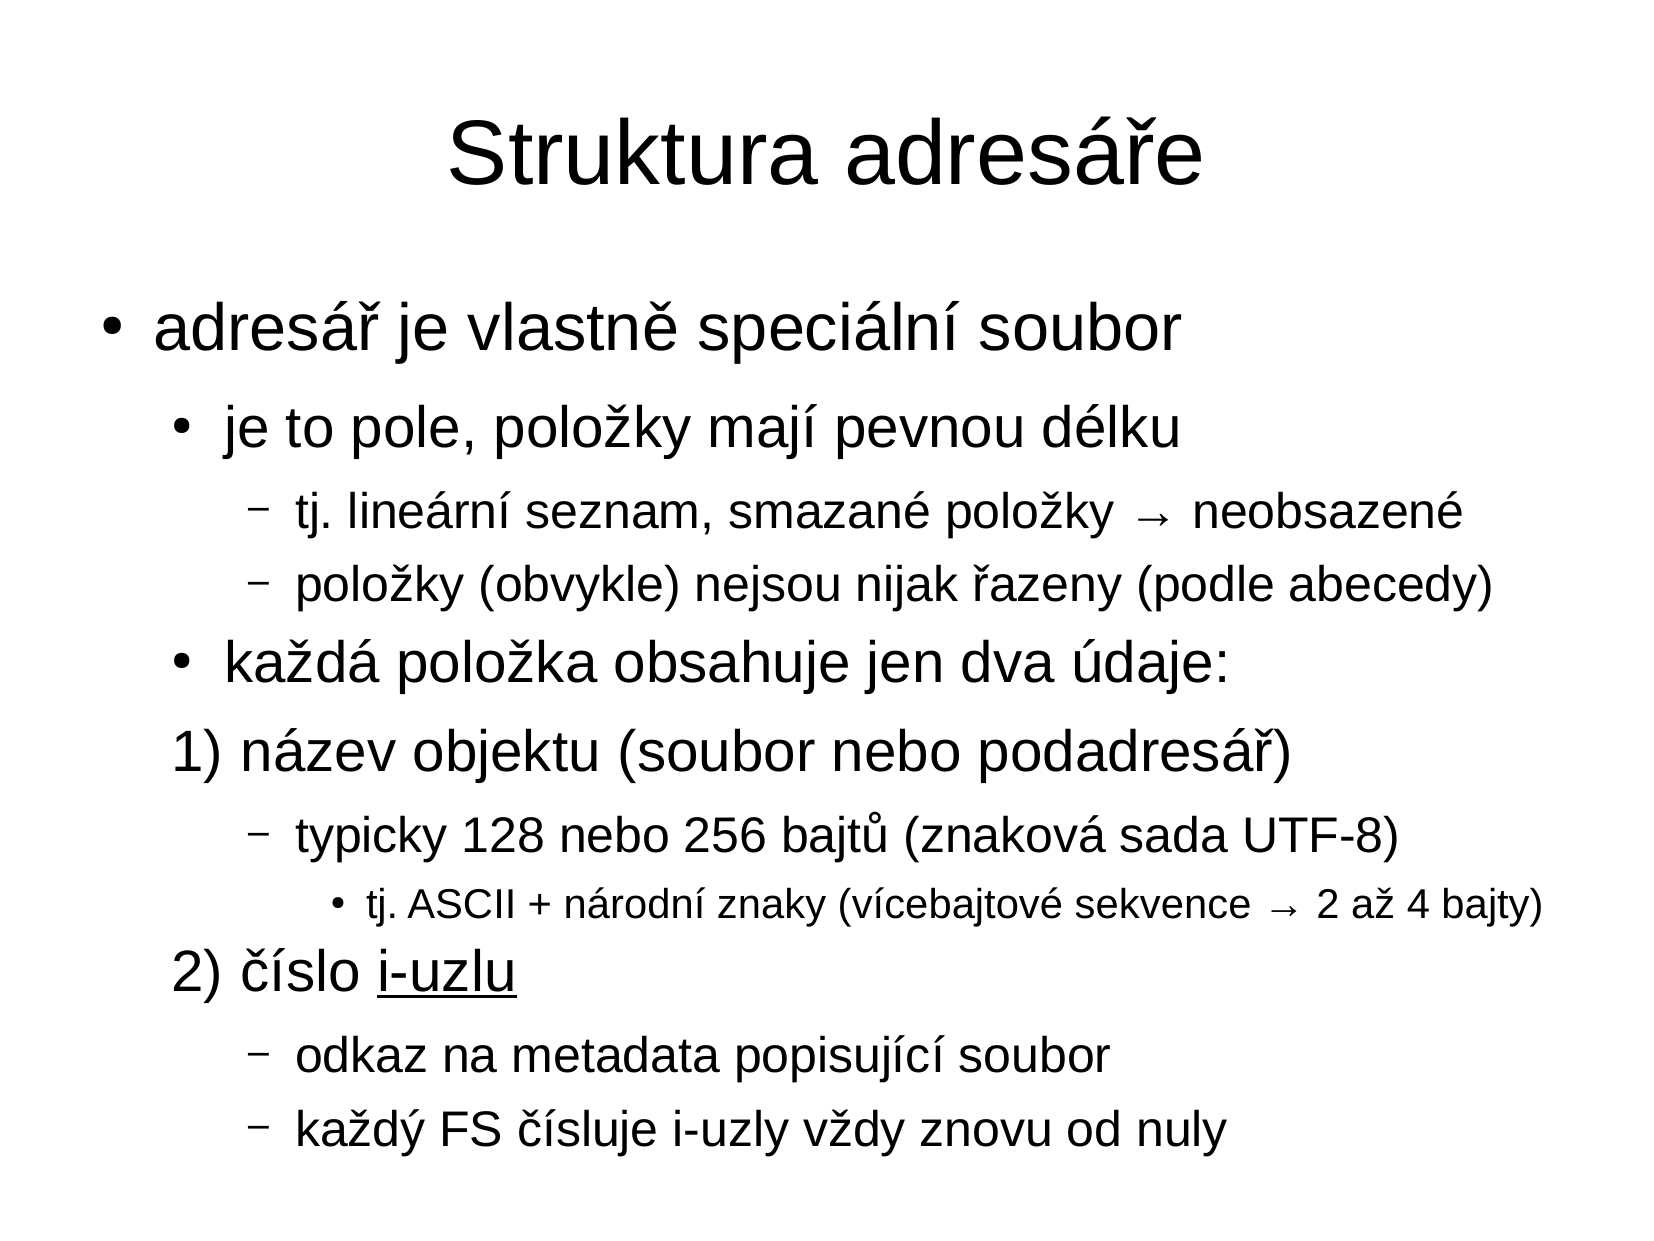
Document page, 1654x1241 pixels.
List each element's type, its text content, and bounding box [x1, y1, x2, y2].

list adresář je vlastně speciální soubor je to pole, položky mají pevnou délku tj. lineární seznam, smazané položky → neobsazené položky (obvykle) nejsou nijak řazeny (podle abecedy) každá položka obsahuje jen dva údaje: název objektu (soubor nebo podadresář) typicky 128 nebo 256 bajtů (znaková sada UTF-8) tj. ASCII + národní znaky (vícebajtové sekvence → 2 až 4 bajty) číslo i-uzlu odkaz na metadata popisující soubor každý FS čísluje i-uzly vždy znovu od nuly [82, 290, 1571, 1193]
title Struktura adresáře [82, 56, 1571, 250]
